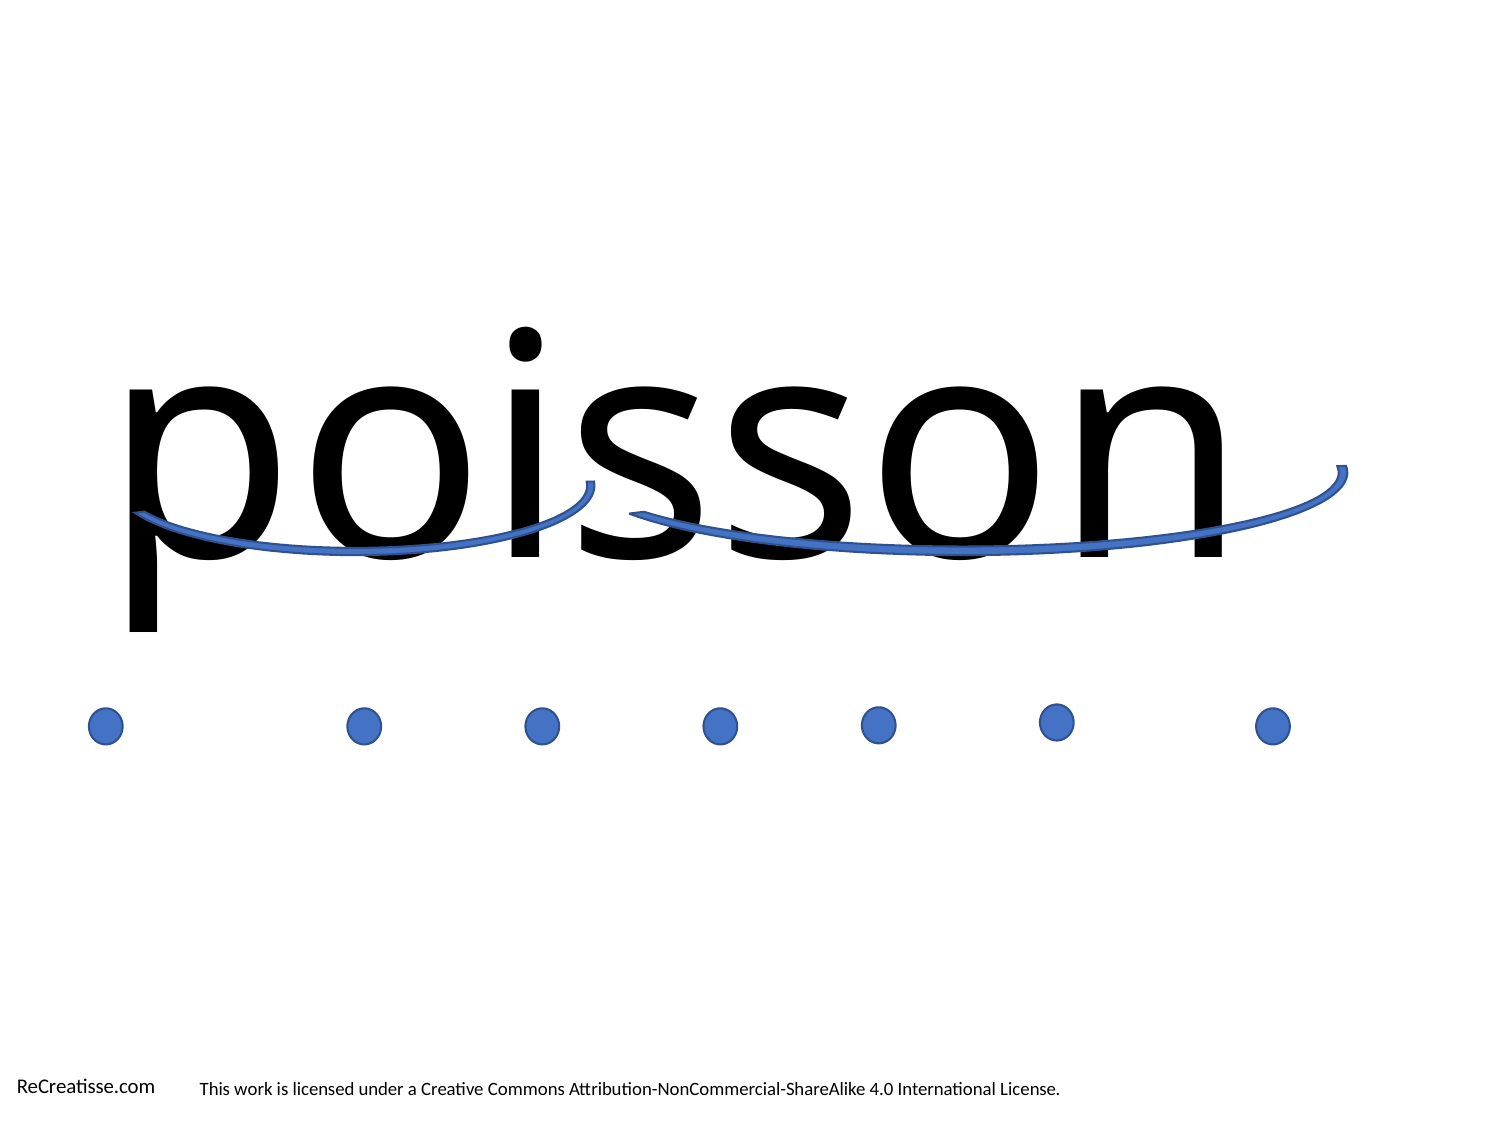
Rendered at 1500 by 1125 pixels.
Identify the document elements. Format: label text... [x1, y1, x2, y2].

text_box poisson [342, 410, 440, 537]
text_box poisson [1108, 410, 1195, 540]
text_box [1256, 708, 1290, 745]
text_box [347, 708, 382, 745]
text_box [861, 707, 896, 744]
text_box poisson [89, 238, 1263, 628]
text_box This work is licensed under a Creative Commons Attribution-NonCommercial-ShareAlike 4.0 International License. [185, 1069, 1182, 1107]
text_box [1039, 704, 1074, 741]
text_box ReCreatisse.com [2, 1065, 170, 1105]
text_box [629, 465, 1348, 556]
text_box [134, 481, 595, 556]
text_box [525, 708, 560, 745]
text_box poisson [157, 410, 250, 535]
text_box poisson [911, 410, 1009, 537]
text_box [88, 708, 123, 745]
text_box [703, 708, 738, 745]
